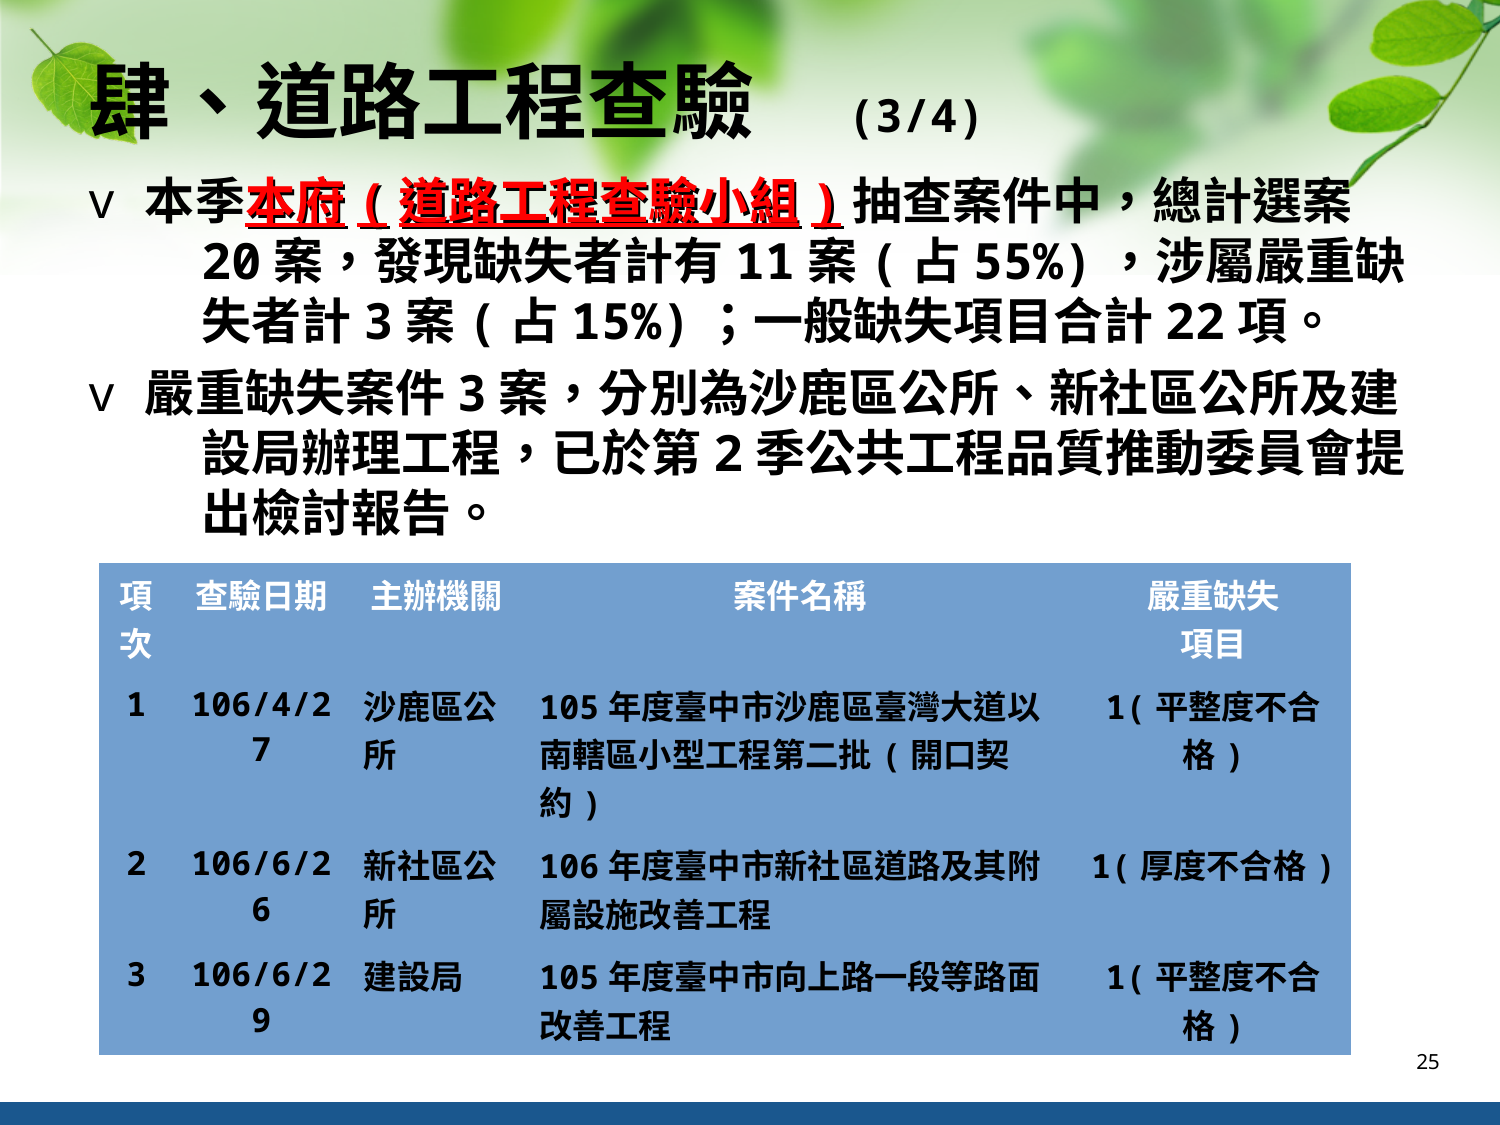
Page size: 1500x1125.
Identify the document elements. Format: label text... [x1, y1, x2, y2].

table_cell 建設局 [349, 944, 525, 1055]
table_cell 1(平整度不合格) [1076, 673, 1351, 833]
table_header 主辦機關 [349, 563, 525, 673]
table_cell 106/6/26 [174, 833, 349, 944]
table_header 項次 [99, 563, 174, 673]
table_cell 1(平整度不合格) [1076, 944, 1351, 1055]
table_cell 1(厚度不合格) [1076, 833, 1351, 944]
table_cell 1 [99, 673, 174, 833]
table_cell 3 [99, 944, 174, 1055]
table_header 嚴重缺失 項目 [1076, 563, 1351, 673]
table_header 查驗日期 [174, 563, 349, 673]
text_box [1401, 1041, 1489, 1082]
text_box 肆、道路工程查驗 (3/4) [73, 36, 1150, 162]
table_cell 105年度臺中市沙鹿區臺灣大道以南轄區小型工程第二批(開口契約) [525, 673, 1076, 833]
list 本季本府(道路工程查驗小組)抽查案件中，總計選案20案，發現缺失者計有11案(占55%)，涉屬嚴重缺失者計3案(占15%)；一般缺失項目合計22項。 嚴重缺失案件3案，分別為沙鹿區公所、新社區公所及建設局辦理工程，已於第2季公共工程品質推動委員會提出檢討報告。 [73, 161, 1424, 805]
table_header 案件名稱 [525, 563, 1076, 673]
table_cell 新社區公所 [349, 833, 525, 944]
table_cell 沙鹿區公所 [349, 673, 525, 833]
table_cell 105年度臺中市向上路一段等路面改善工程 [525, 944, 1076, 1055]
table_cell 106年度臺中市新社區道路及其附屬設施改善工程 [525, 833, 1076, 944]
table_cell 106/6/29 [174, 944, 349, 1055]
table_cell 2 [99, 833, 174, 944]
table_cell 106/4/27 [174, 673, 349, 833]
